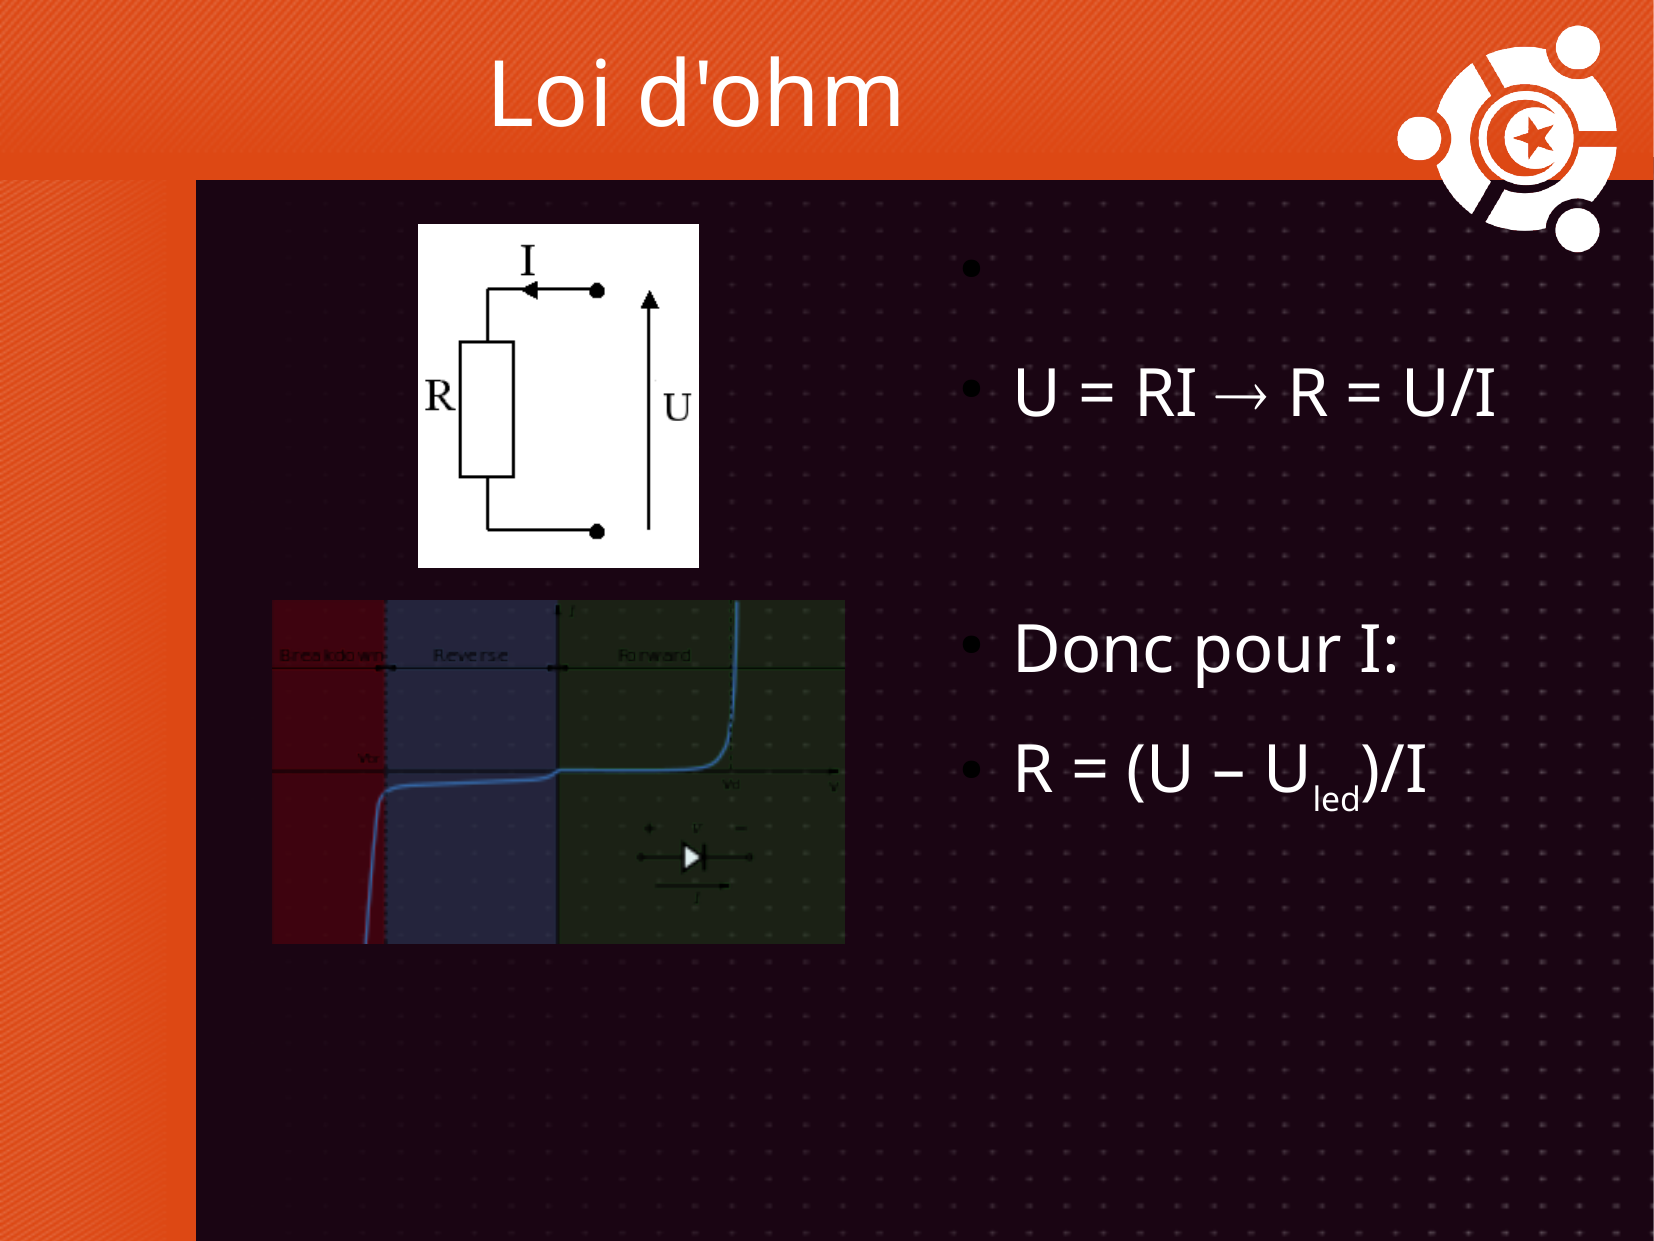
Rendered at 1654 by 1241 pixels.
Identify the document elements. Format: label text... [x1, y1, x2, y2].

list U = RI ® R = U/I [941, 225, 1639, 569]
picture [0, 0, 1654, 1241]
list Donc pour I: R = (U – Uled)/I [941, 600, 1639, 944]
title Loi d'ohm [0, 2, 1394, 181]
